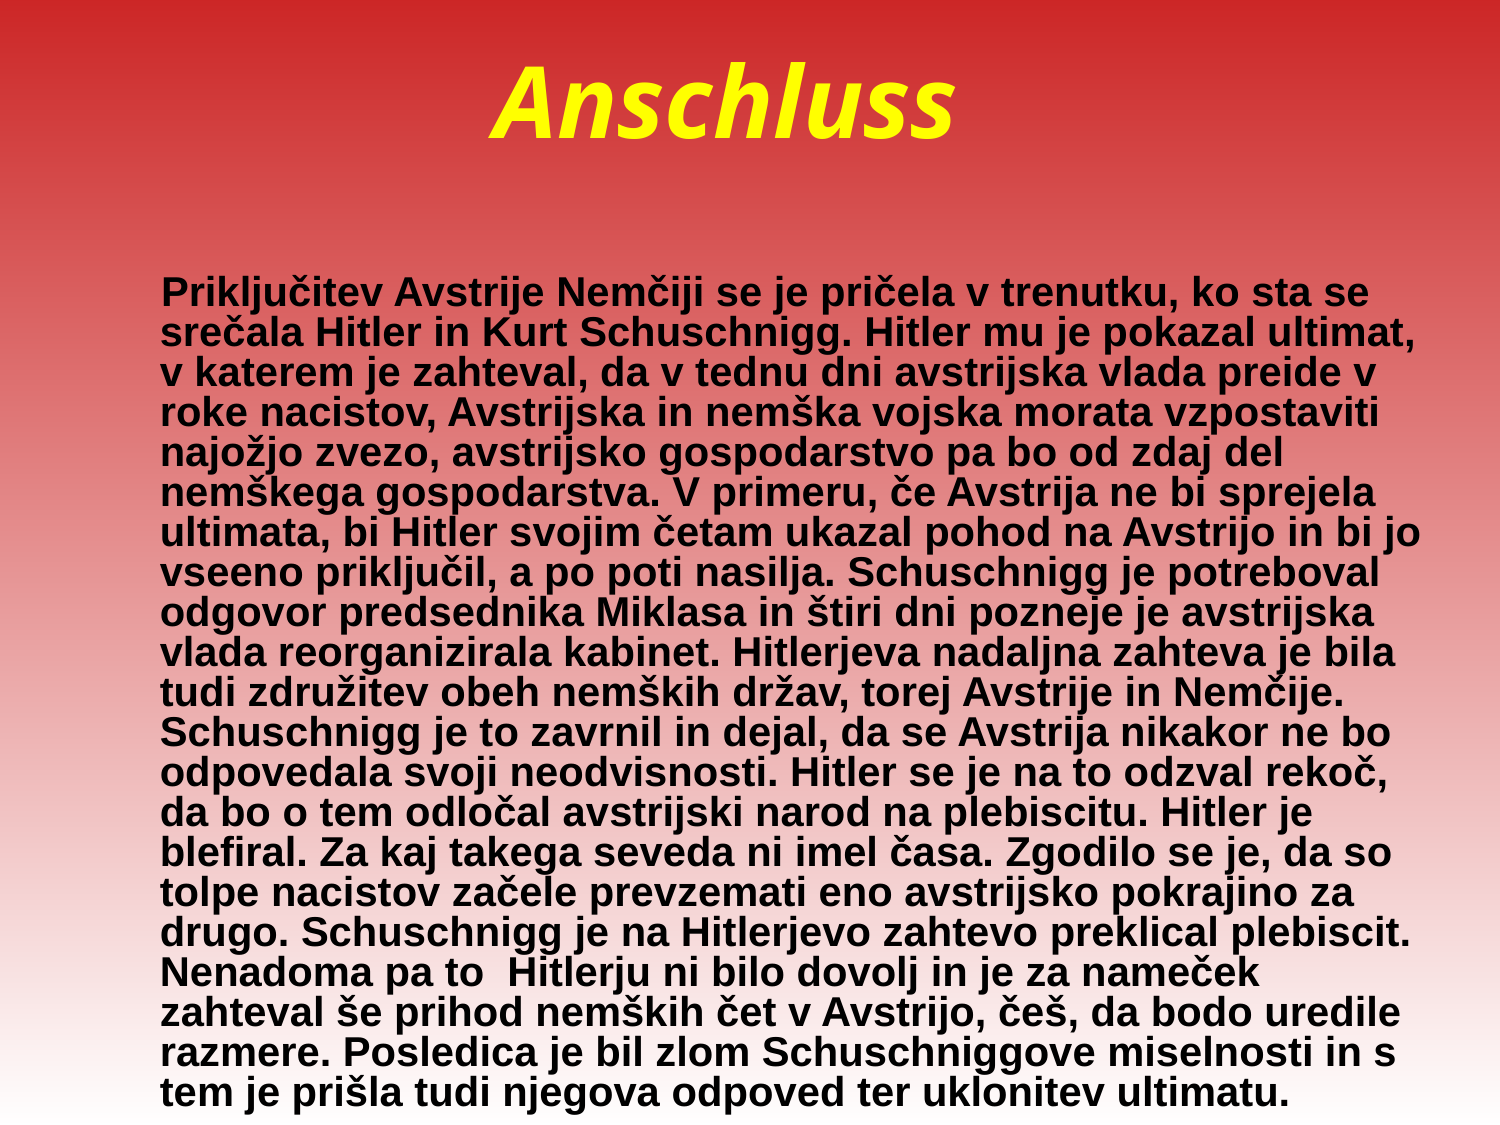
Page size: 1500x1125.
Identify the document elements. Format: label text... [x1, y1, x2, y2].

list Priključitev Avstrije Nemčiji se je pričela v trenutku, ko sta se srečala Hitler in Kurt Schuschnigg. Hitler mu je pokazal ultimat, v katerem je zahteval, da v tednu dni avstrijska vlada preide v roke nacistov, Avstrijska in nemška vojska morata vzpostaviti najožjo zvezo, avstrijsko gospodarstvo pa bo od zdaj del nemškega gospodarstva. V primeru, če Avstrija ne bi sprejela ultimata, bi Hitler svojim četam ukazal pohod na Avstrijo in bi jo vseeno priključil, a po poti nasilja. Schuschnigg je potreboval odgovor predsednika Miklasa in štiri dni pozneje je avstrijska vlada reorganizirala kabinet. Hitlerjeva nadaljna zahteva je bila tudi združitev obeh nemških držav, torej Avstrije in Nemčije. Schuschnigg je to zavrnil in dejal, da se Avstrija nikakor ne bo odpovedala svoji neodvisnosti. Hitler se je na to odzval rekoč, da bo o tem odločal avstrijski narod na plebiscitu. Hitler je blefiral. Za kaj takega seveda ni imel časa. Zgodilo se je, da so tolpe nacistov začele prevzemati eno avstrijsko pokrajino za drugo. Schuschnigg je na Hitlerjevo zahtevo preklical plebiscit. Nenadoma pa to Hitlerju ni bilo dovolj in je za nameček zahteval še prihod nemških čet v Avstrijo, češ, da bodo uredile razmere. Posledica je bil zlom Schuschniggove miselnosti in s tem je prišla tudi njegova odpoved ter uklonitev ultimatu. [88, 267, 1439, 1099]
text_box Anschluss [454, 31, 999, 256]
